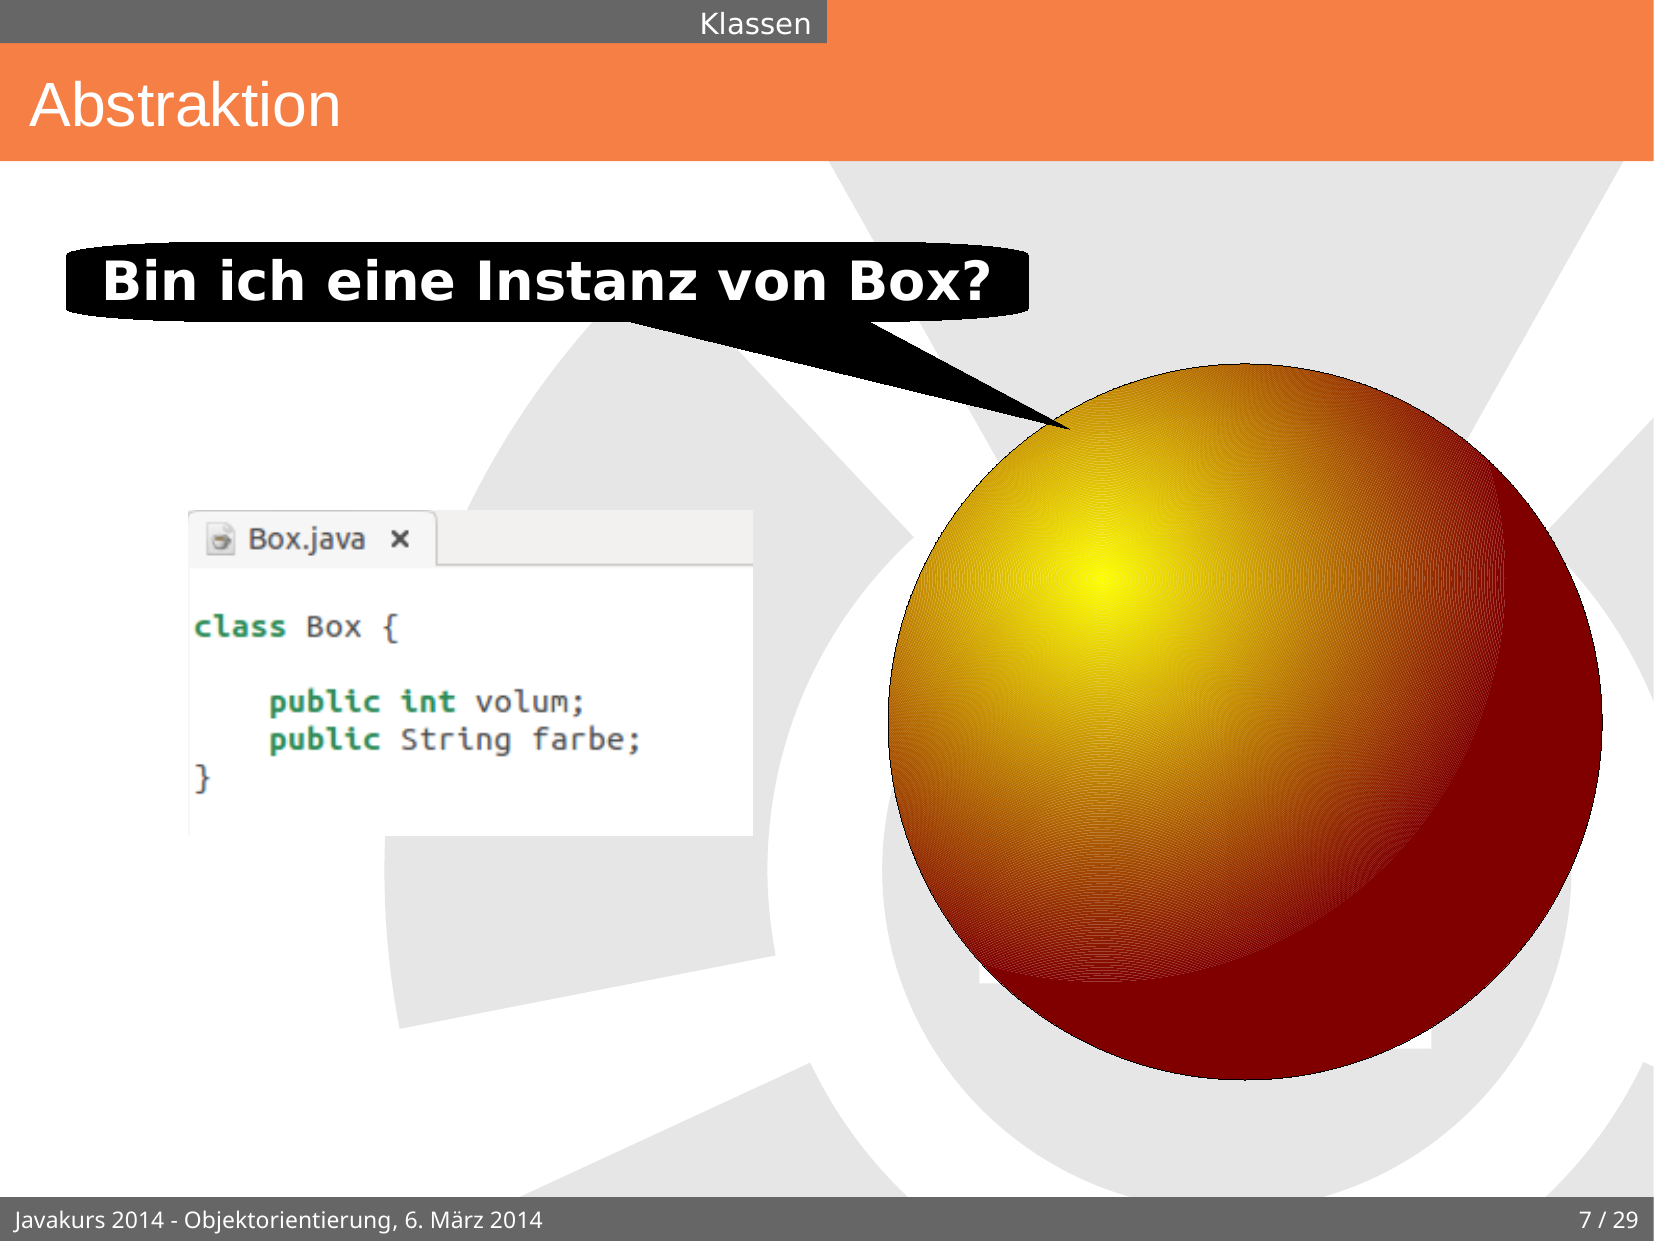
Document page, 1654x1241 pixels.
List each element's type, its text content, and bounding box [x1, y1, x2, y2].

text_box Bin ich eine Instanz von Box? [66, 242, 1070, 430]
title Abstraktion [29, 67, 1595, 143]
picture [188, 510, 753, 836]
text_box [888, 363, 1603, 1081]
text_box Klassen [29, 0, 827, 50]
